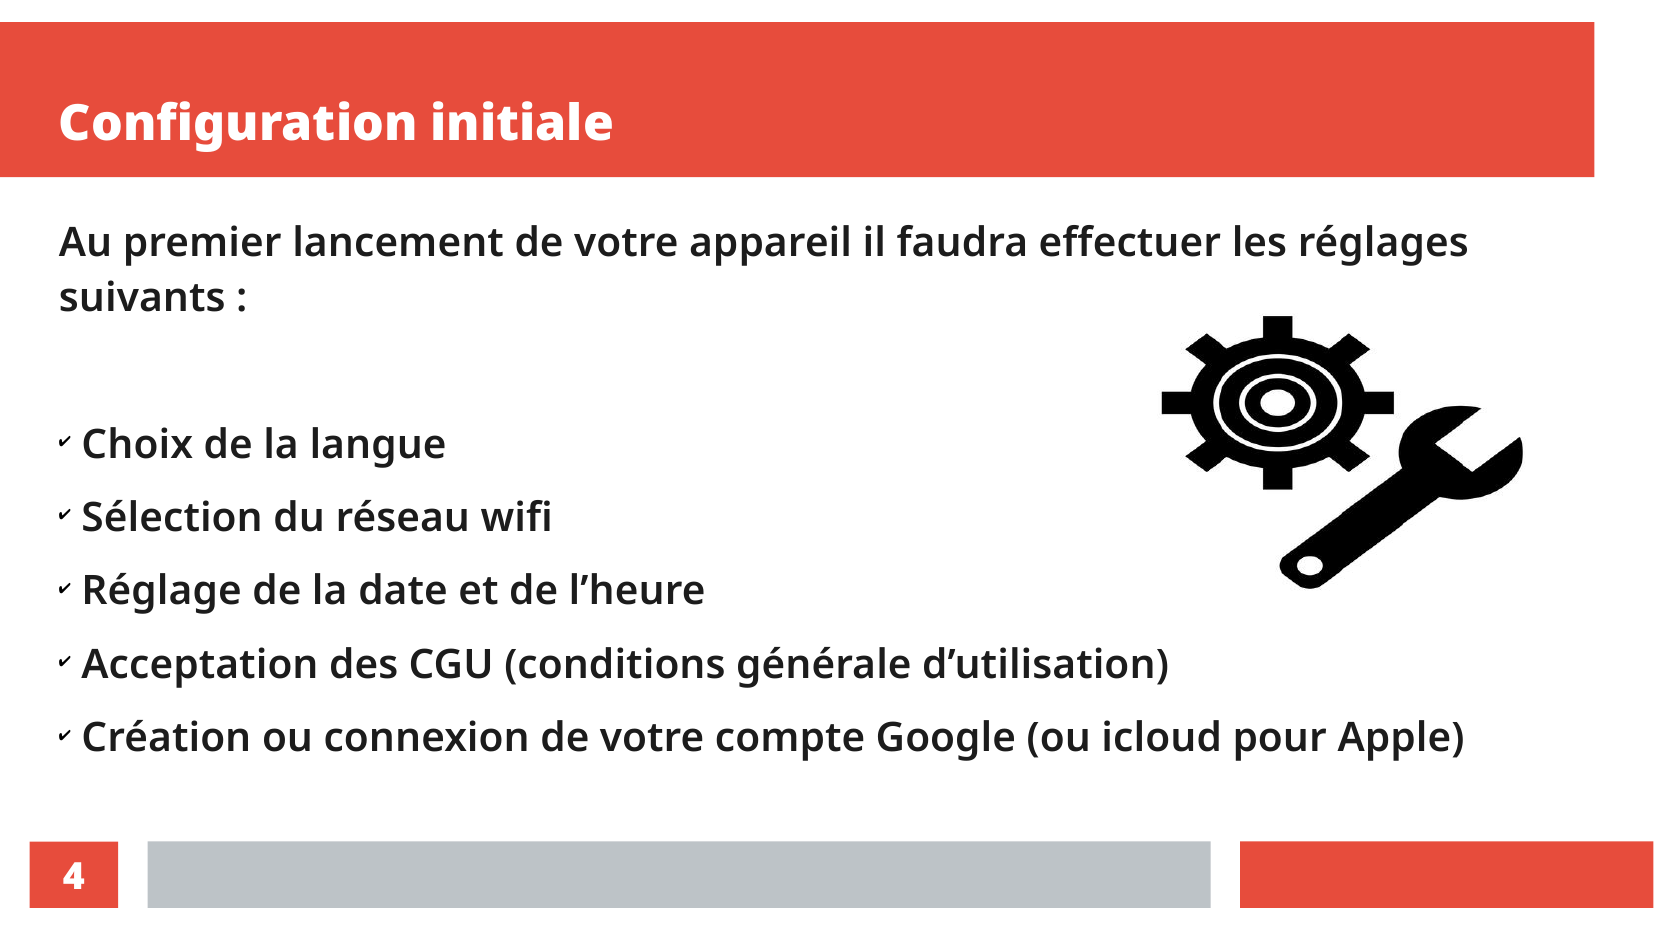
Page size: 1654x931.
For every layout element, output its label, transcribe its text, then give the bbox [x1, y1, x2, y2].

picture [1101, 271, 1583, 633]
title Configuration initiale [59, 44, 1595, 156]
list Au premier lancement de votre appareil il faudra effectuer les réglages suivants : Choix de la langue Sélection du réseau wifi Réglage de la date et de l’heure Acceptation des CGU (conditions générale d’utilisation) Création ou connexion de votre compte Google (ou icloud pour Apple) [59, 212, 1565, 820]
